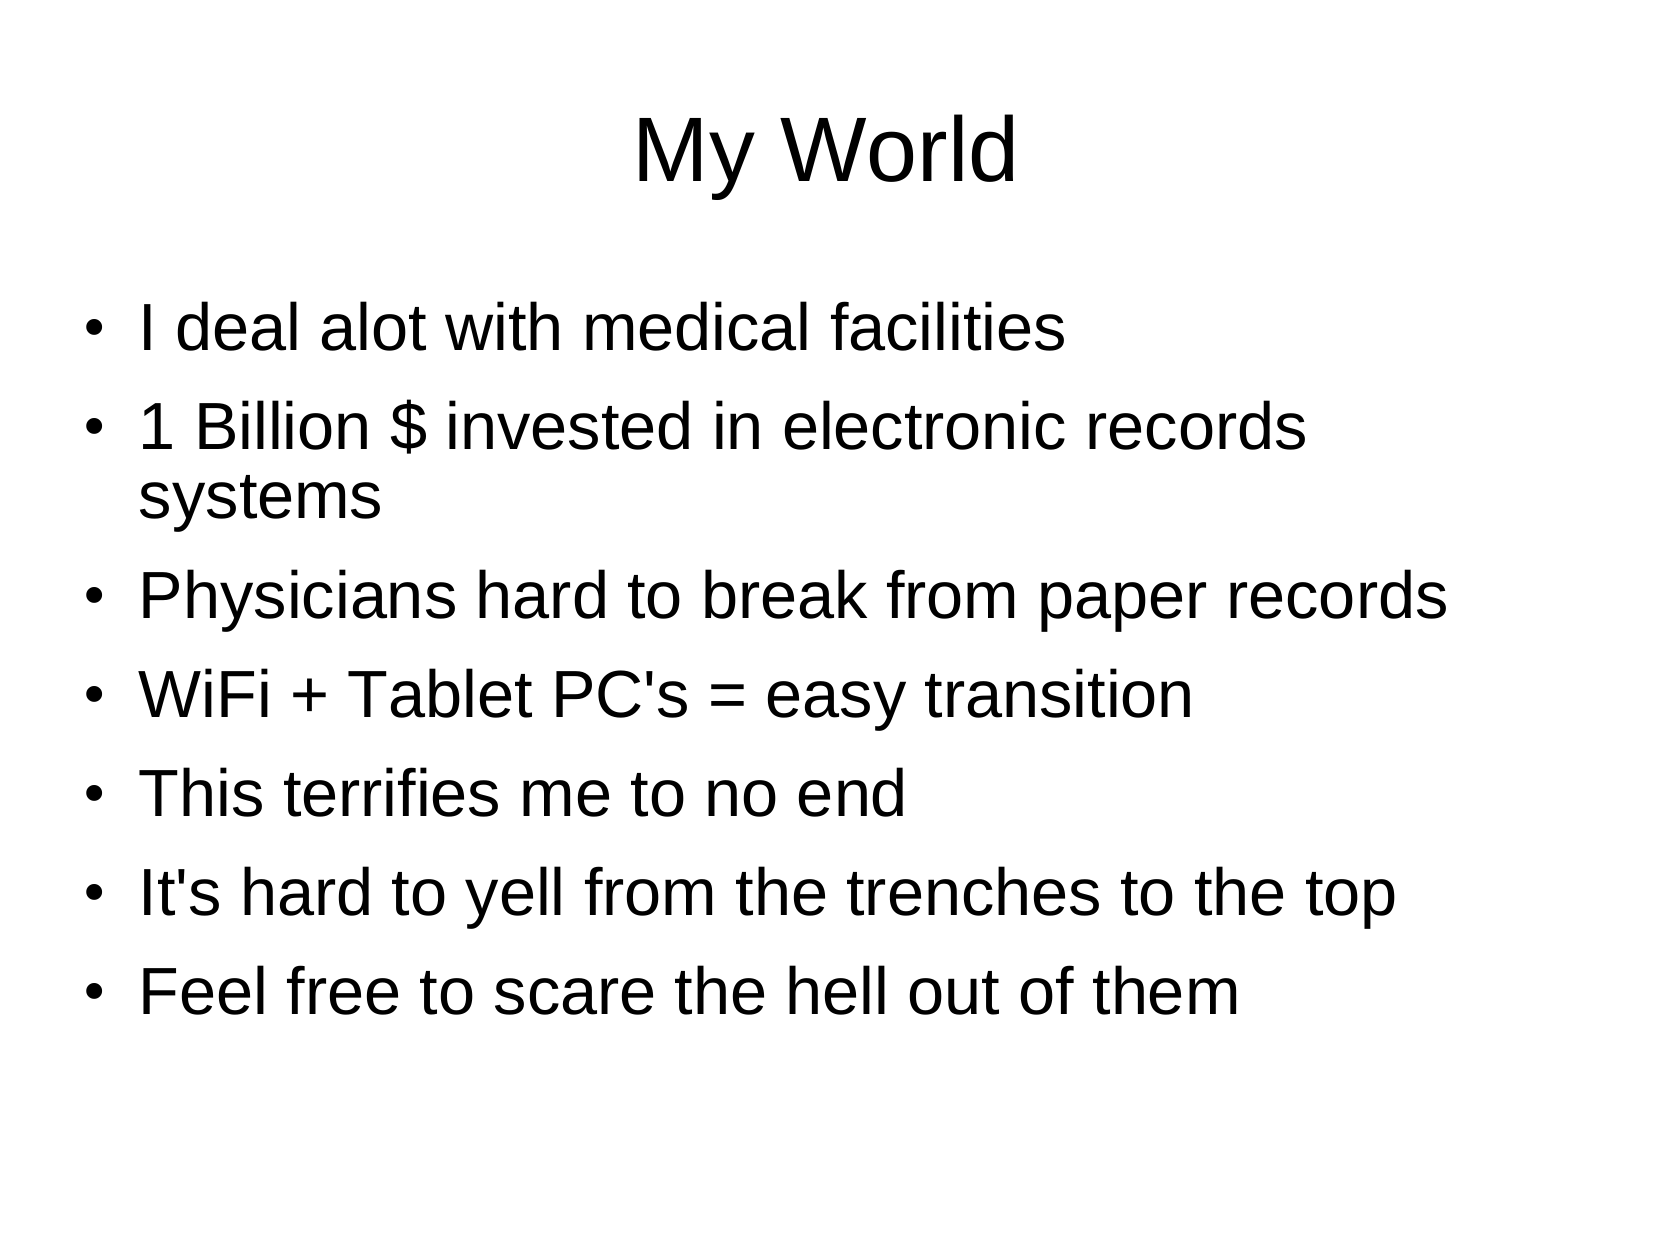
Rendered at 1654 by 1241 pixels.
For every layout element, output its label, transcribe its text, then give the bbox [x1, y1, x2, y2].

title My World [82, 56, 1571, 249]
list I deal alot with medical facilities 1 Billion $ invested in electronic records systems Physicians hard to break from paper records WiFi + Tablet PC's = easy transition This terrifies me to no end It's hard to yell from the trenches to the top Feel free to scare the hell out of them [82, 290, 1571, 1109]
